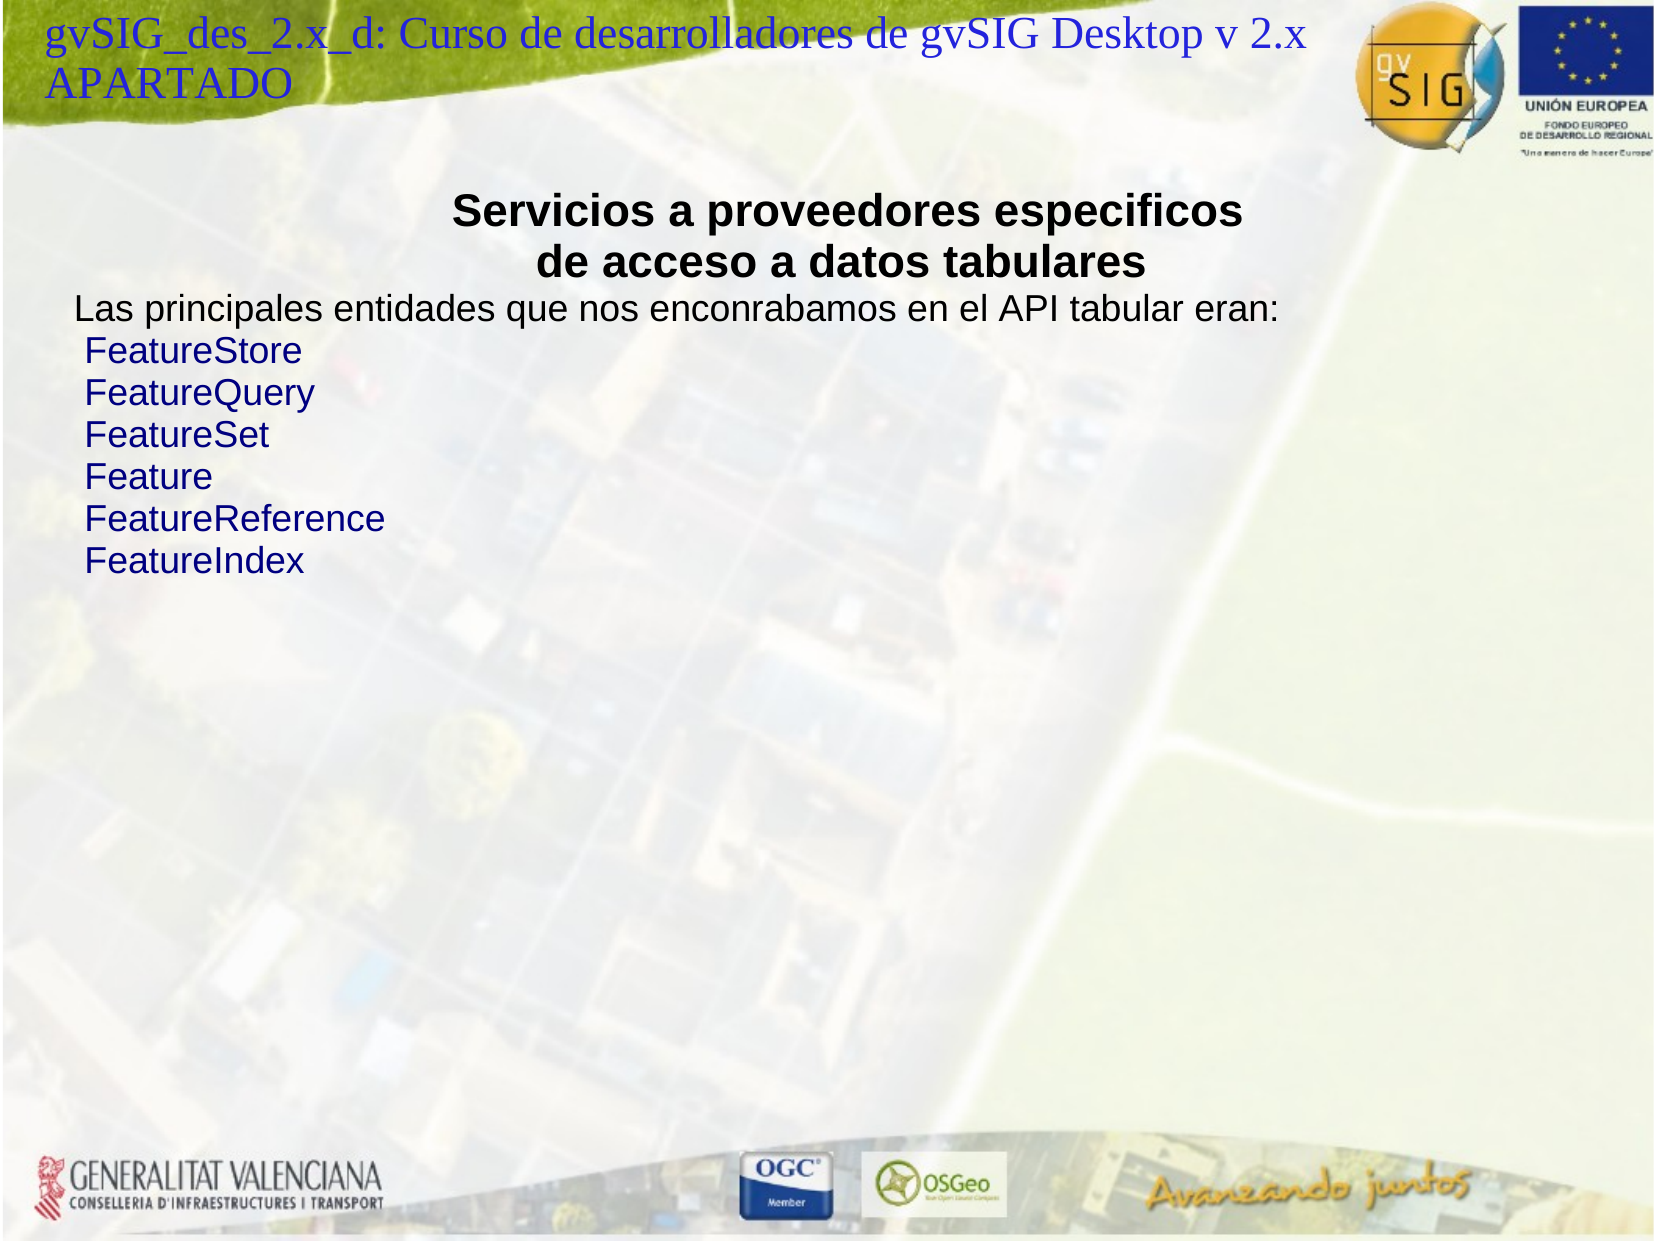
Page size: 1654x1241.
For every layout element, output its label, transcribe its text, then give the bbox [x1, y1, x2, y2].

text_box Servicios a proveedores especificos de acceso a datos tabulares Las principales entidades que nos enconrabamos en el API tabular eran: FeatureStore FeatureQuery FeatureSet Feature FeatureReference FeatureIndex [59, 177, 1625, 721]
picture [2, 0, 1654, 1241]
